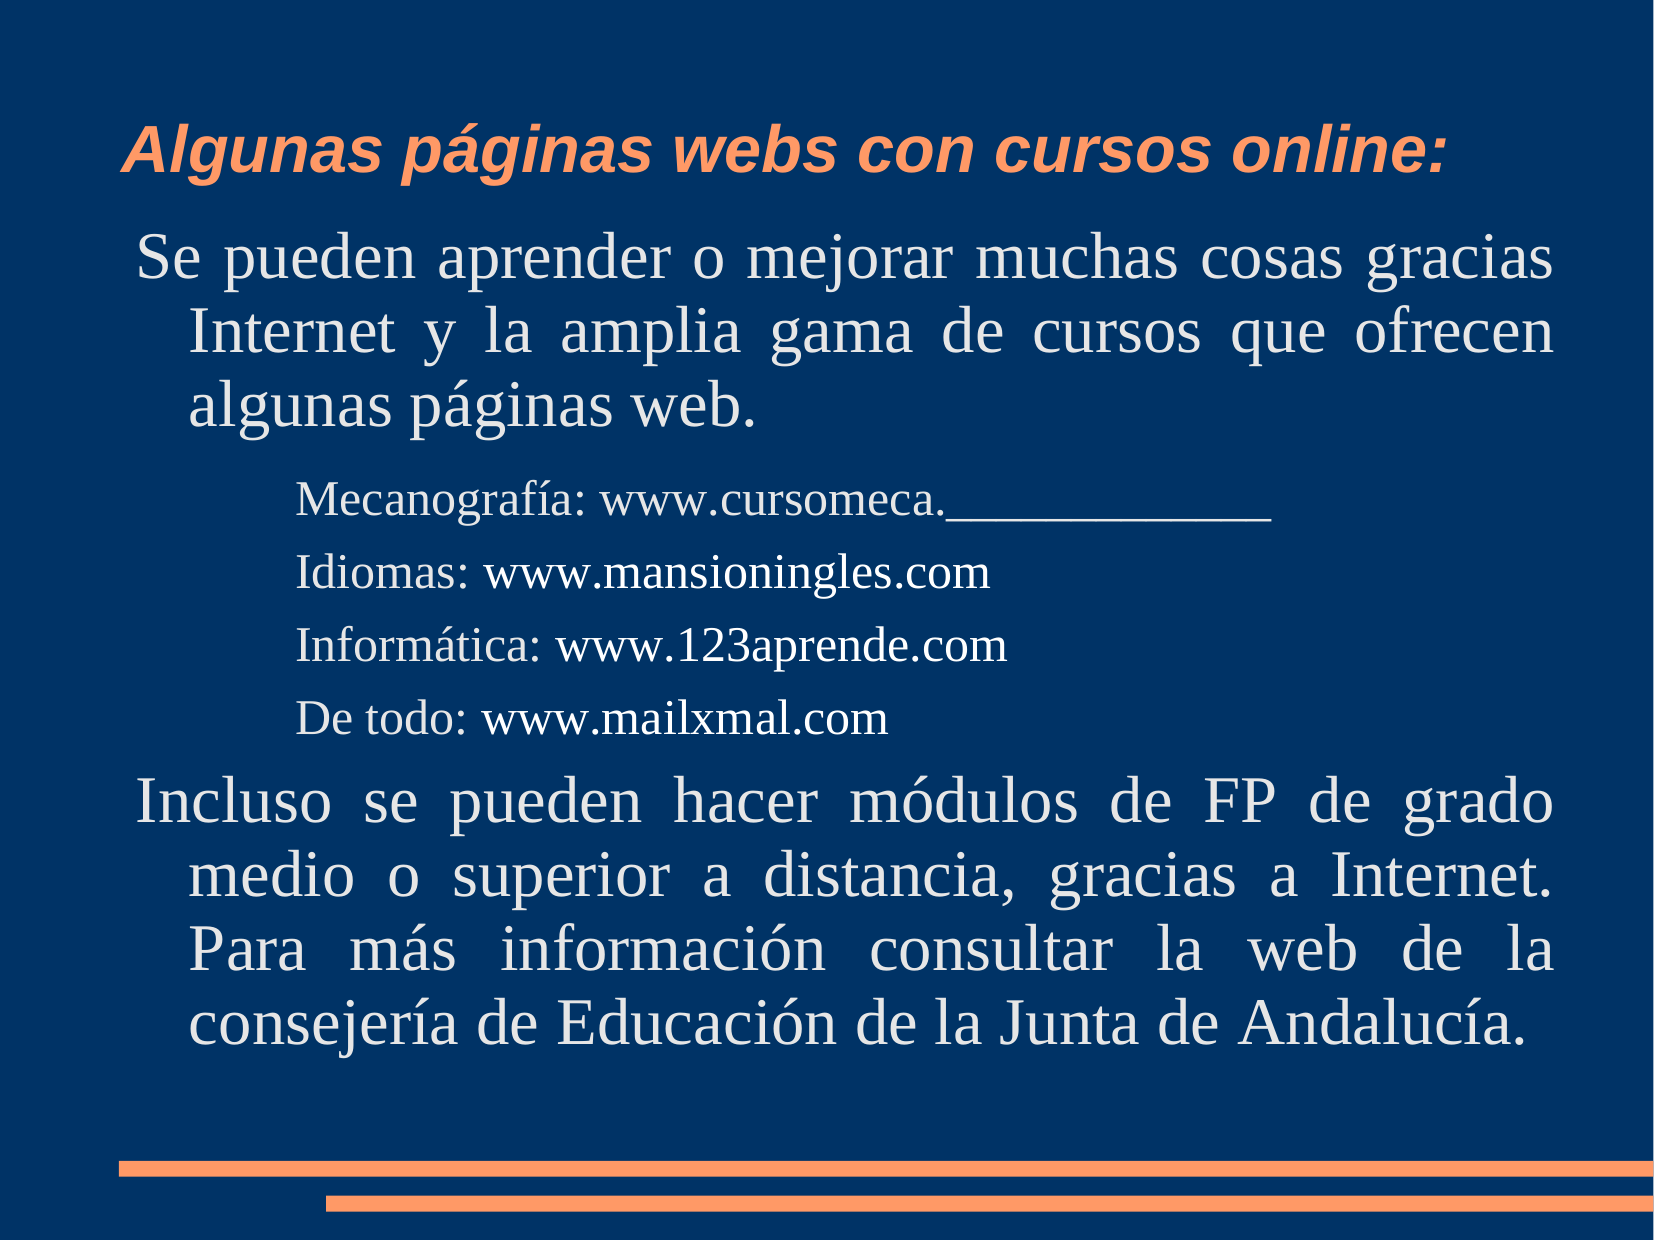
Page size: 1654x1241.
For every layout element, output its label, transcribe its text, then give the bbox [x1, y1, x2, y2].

title Algunas páginas webs con cursos online: [121, 53, 1534, 219]
list Se pueden aprender o mejorar muchas cosas gracias Internet y la amplia gama de cursos que ofrecen algunas páginas web. Mecanografía: www.cursomeca._____________ Idiomas: www.mansioningles.com Informática: www.123aprende.com De todo: www.mailxmal.com Incluso se pueden hacer módulos de FP de grado medio o superior a distancia, gracias a Internet. Para más información consultar la web de la consejería de Educación de la Junta de Andalucía. [118, 219, 1558, 1127]
